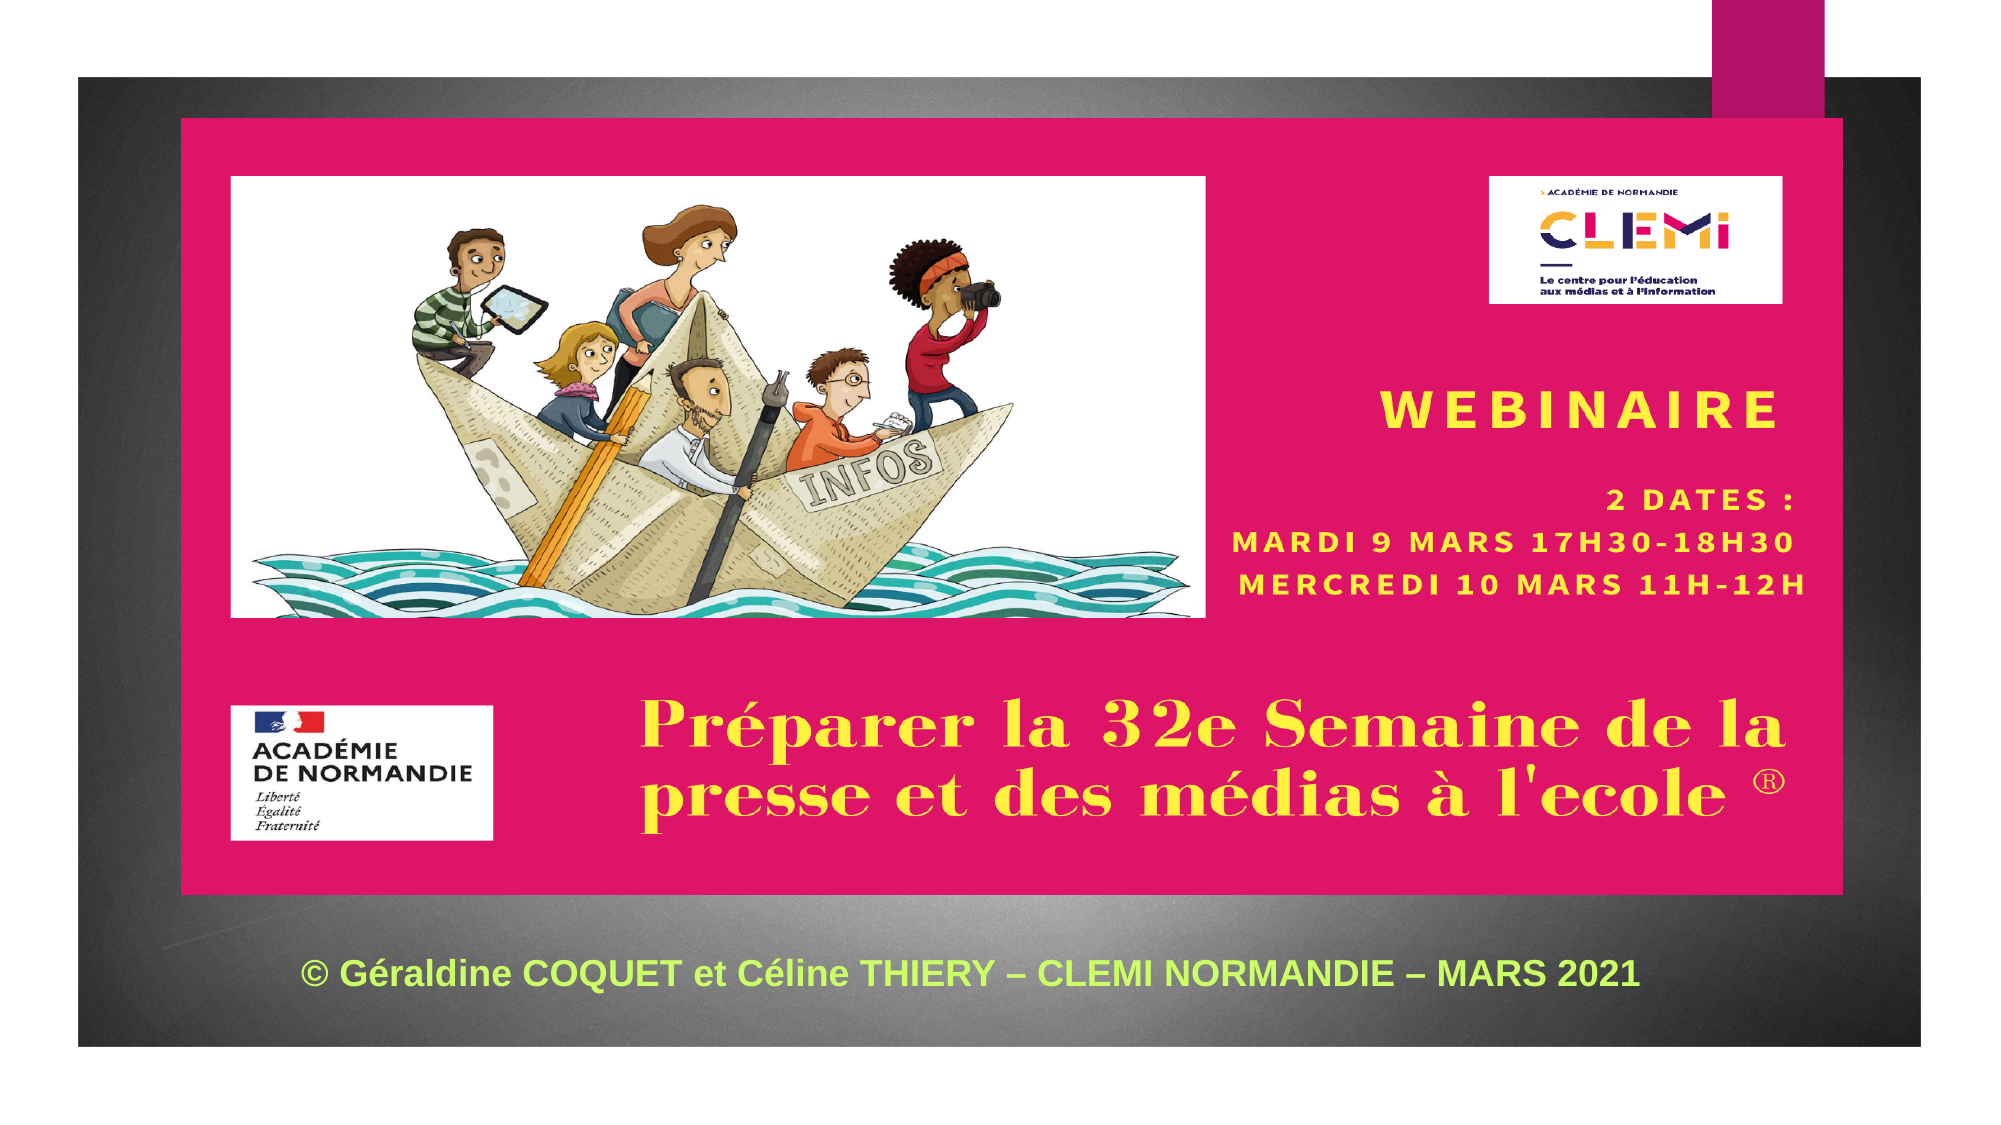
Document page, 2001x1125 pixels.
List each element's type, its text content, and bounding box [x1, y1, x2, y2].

text_box © Géraldine COQUET et Céline THIERY – CLEMI NORMANDIE – MARS 2021 [287, 944, 1656, 1016]
picture [79, 78, 1920, 1046]
